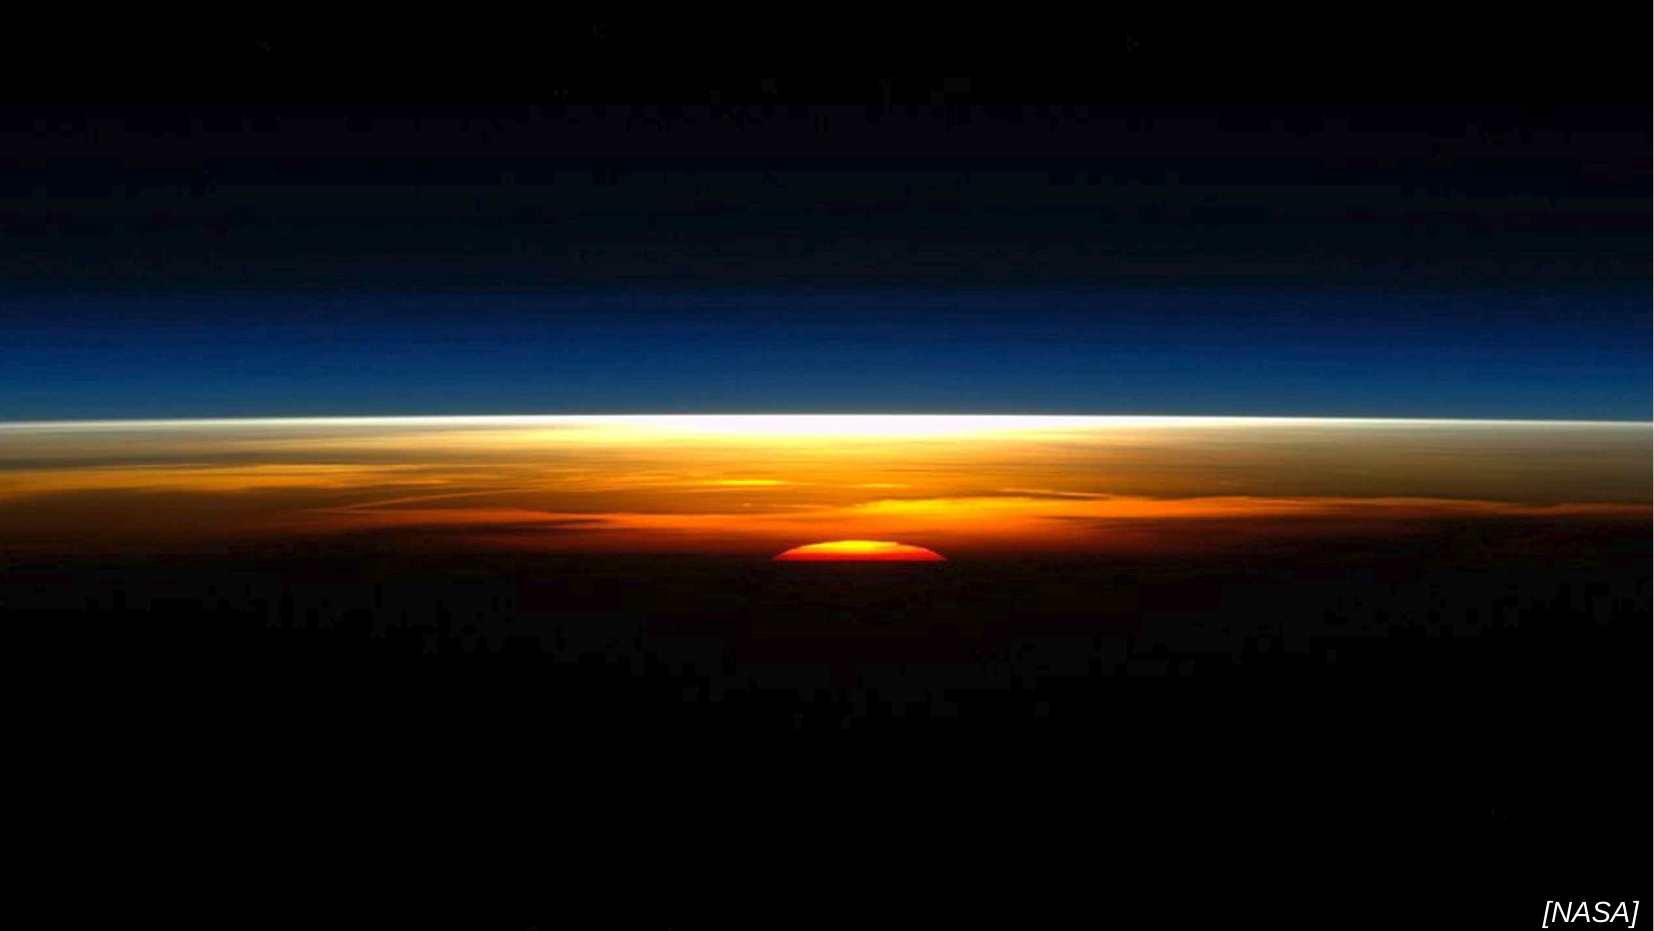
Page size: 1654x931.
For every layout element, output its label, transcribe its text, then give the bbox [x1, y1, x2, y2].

text_box [NASA] [1298, 888, 1654, 931]
picture [0, 0, 1654, 931]
